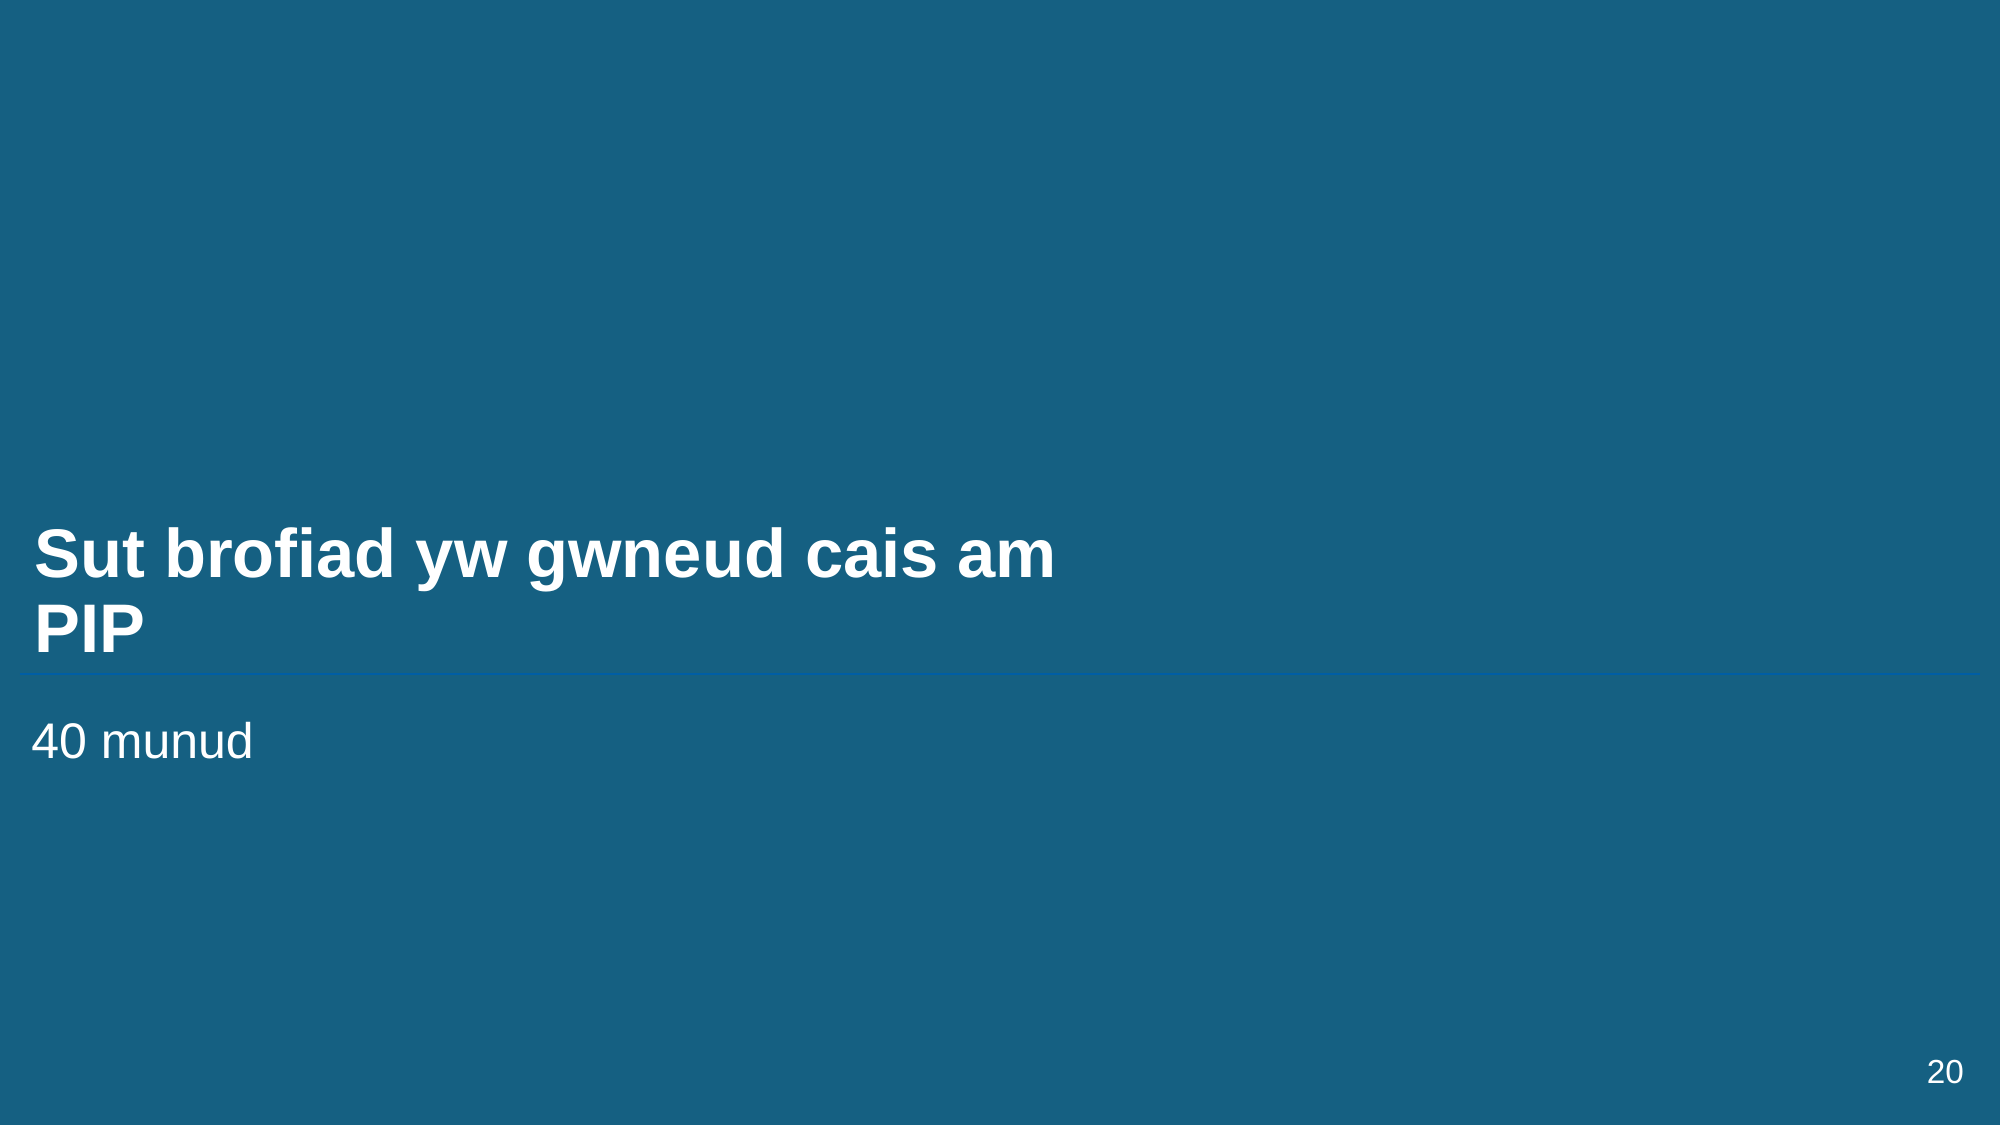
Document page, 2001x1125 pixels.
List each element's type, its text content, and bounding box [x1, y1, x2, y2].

text_box 40 munud [20, 694, 1313, 1073]
text_box 20 [1911, 1042, 1983, 1103]
title Sut brofiad yw gwneud cais am PIP [19, 208, 1429, 675]
